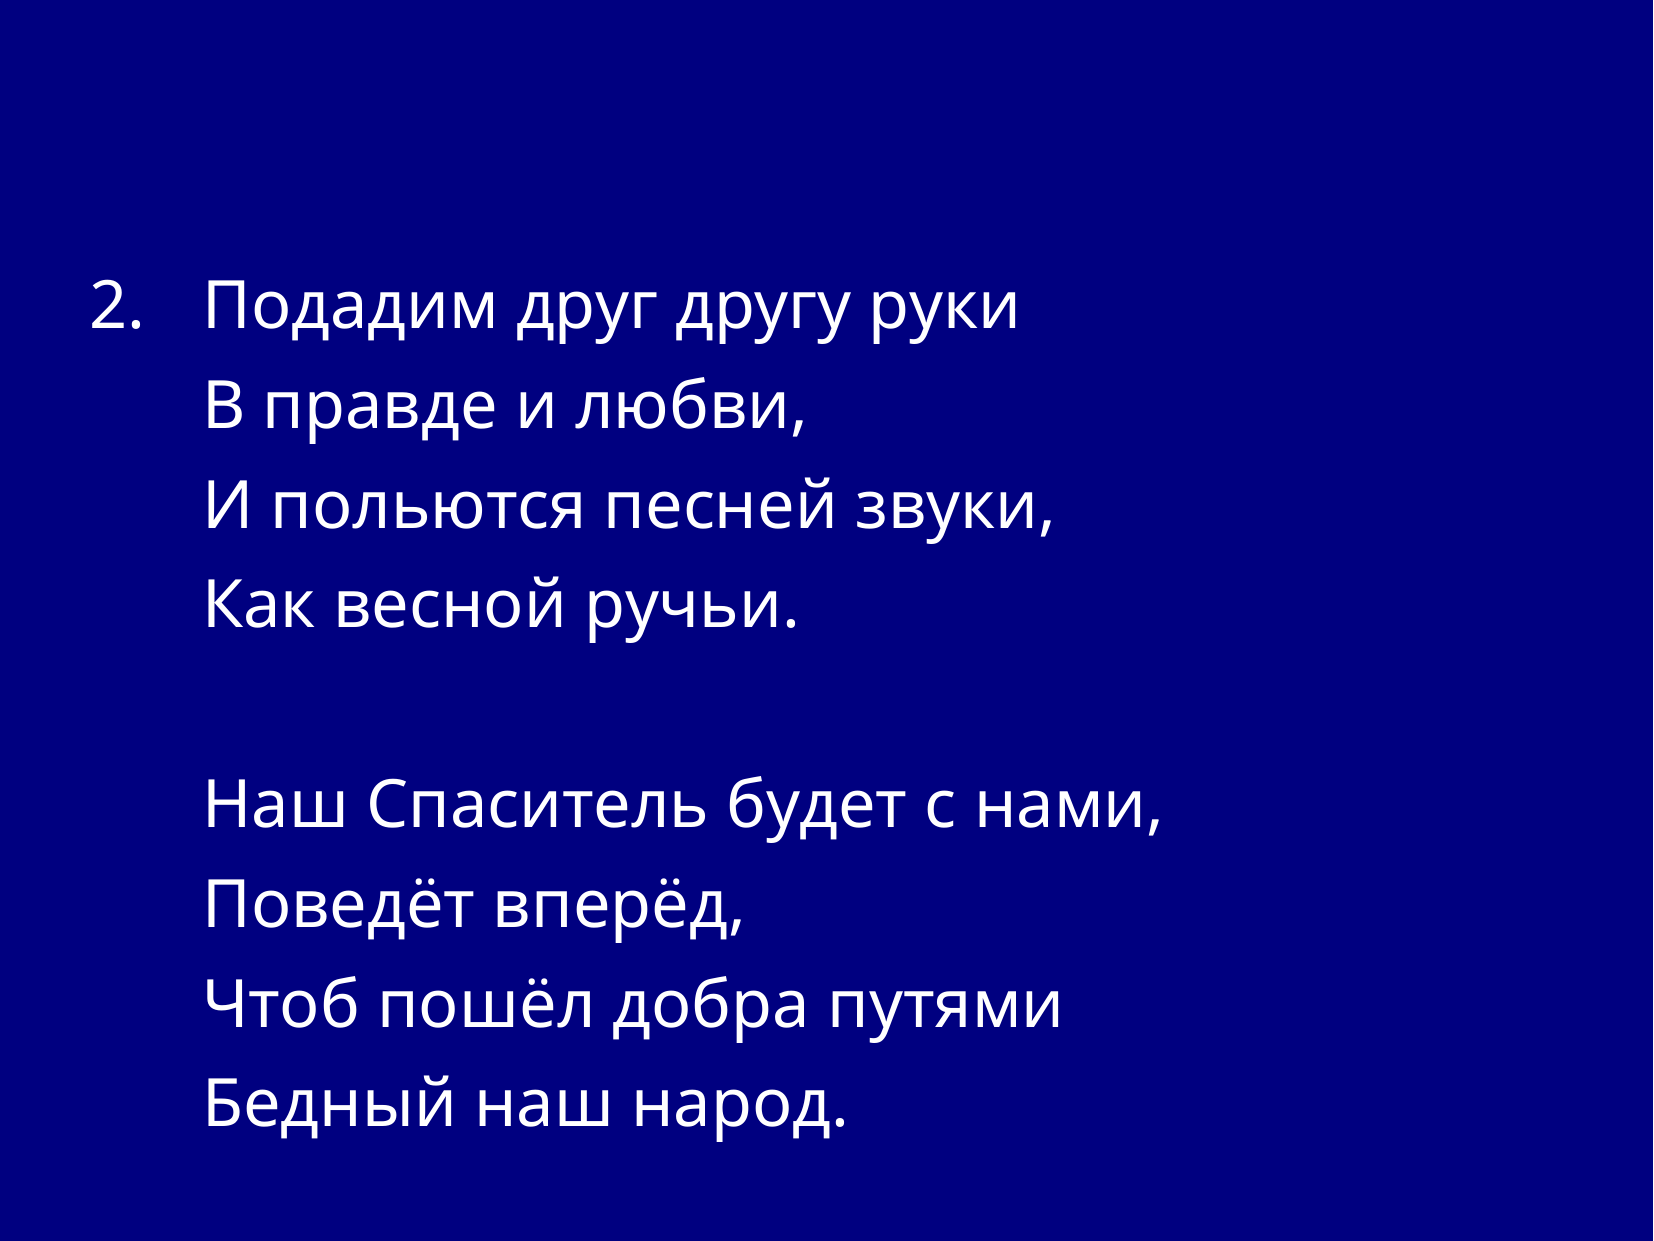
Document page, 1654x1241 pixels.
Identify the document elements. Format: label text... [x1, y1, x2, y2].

text_box 2. Подадим друг другу руки В правде и любви, И польются песней звуки, Как весной ручьи. Наш Спаситель будет с нами, Поведёт вперёд, Чтоб пошёл добра путями Бедный наш народ. [75, 150, 1576, 1163]
